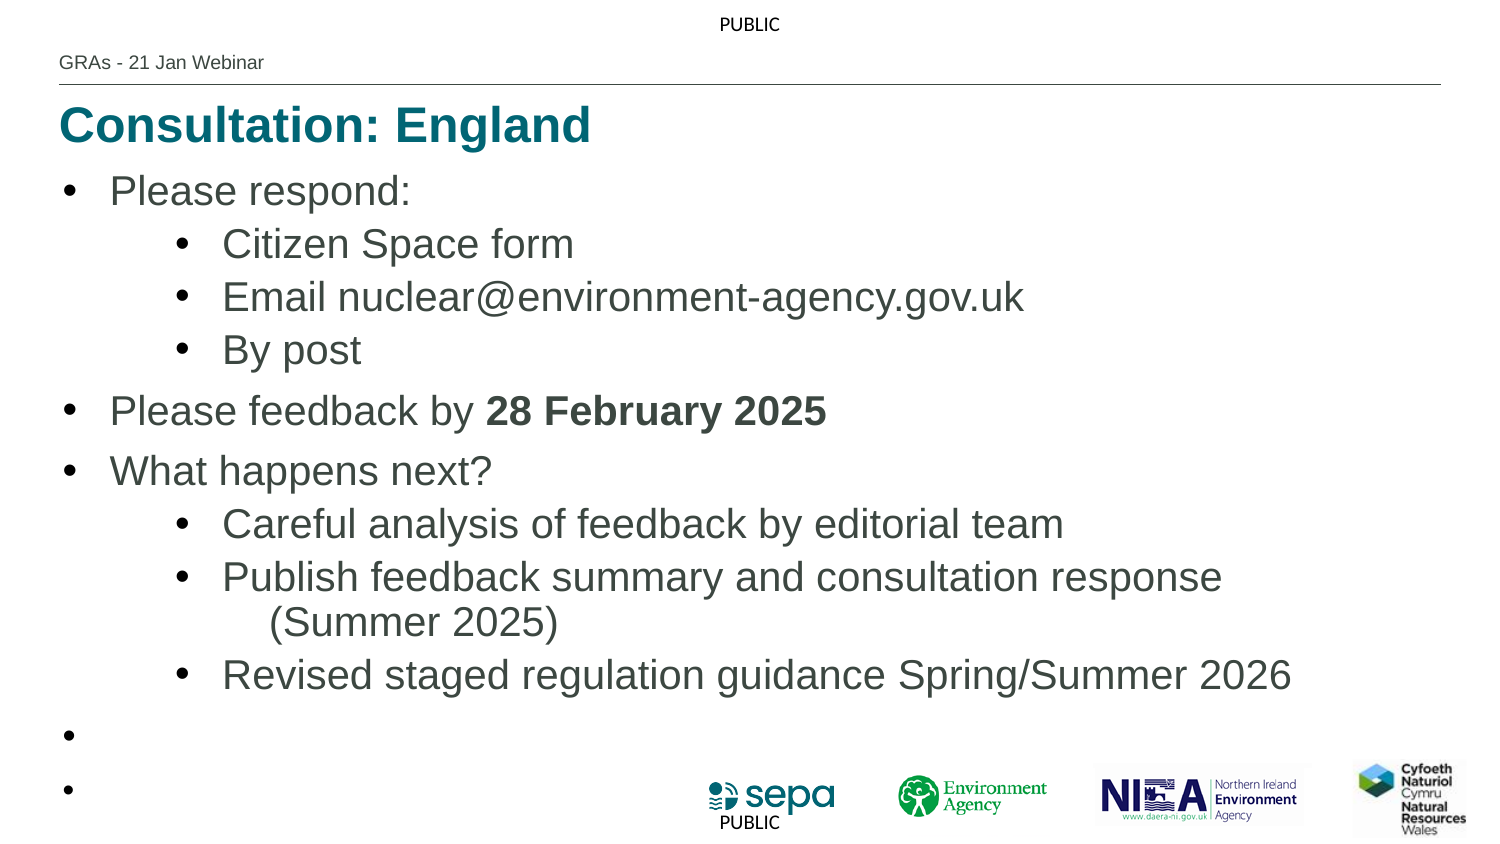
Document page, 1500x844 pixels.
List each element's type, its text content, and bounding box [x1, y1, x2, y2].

list GRAs - 21 Jan Webinar [58, 53, 401, 75]
list Please respond: Citizen Space form Email nuclear@environment-agency.gov.uk By post Please feedback by 28 February 2025 What happens next? Careful analysis of feedback by editorial team Publish feedback summary and consultation response (Summer 2025) Revised staged regulation guidance Spring/Summer 2026 [62, 169, 1334, 766]
list Consultation: England [59, 99, 1442, 163]
